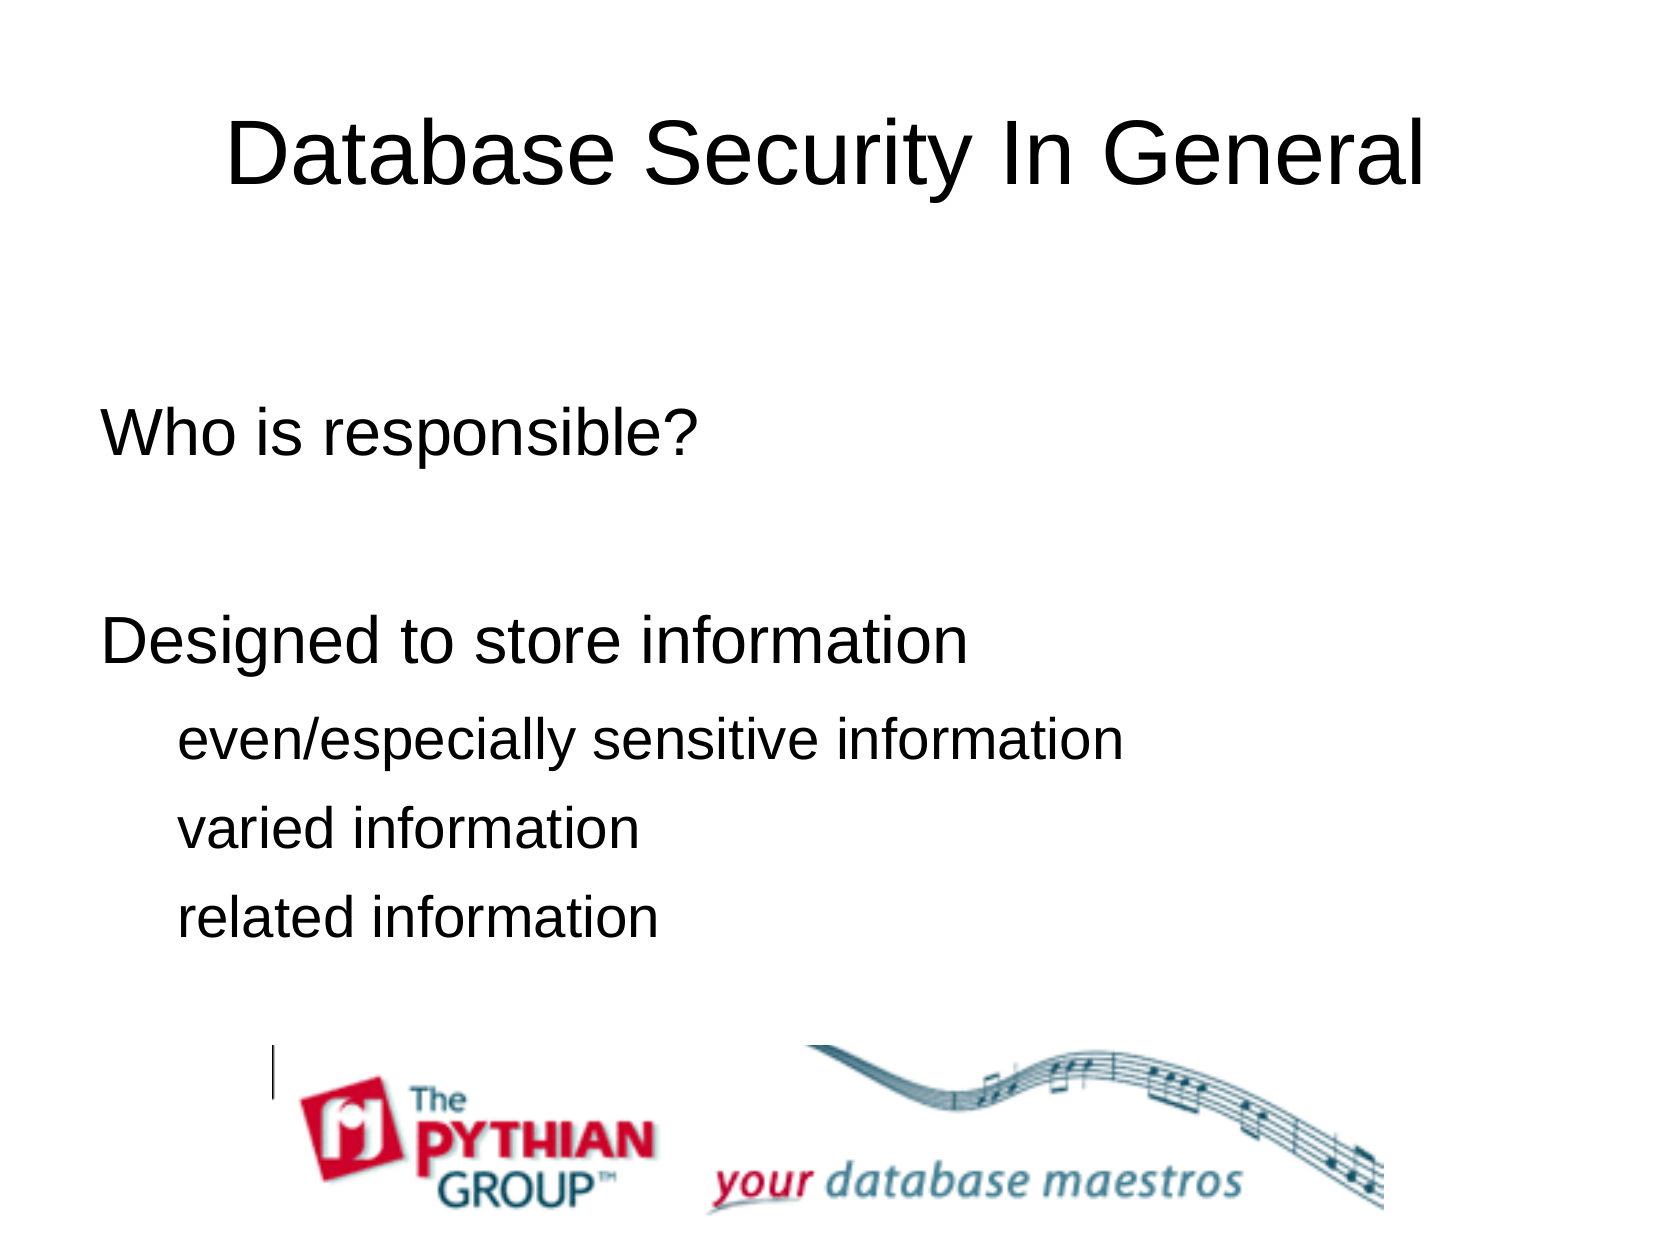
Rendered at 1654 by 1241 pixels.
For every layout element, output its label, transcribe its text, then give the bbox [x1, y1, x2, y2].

list Who is responsible? Designed to store information even/especially sensitive information varied information related information [82, 290, 1571, 1094]
picture [272, 1094, 1384, 1241]
title Database Security In General [82, 49, 1571, 257]
